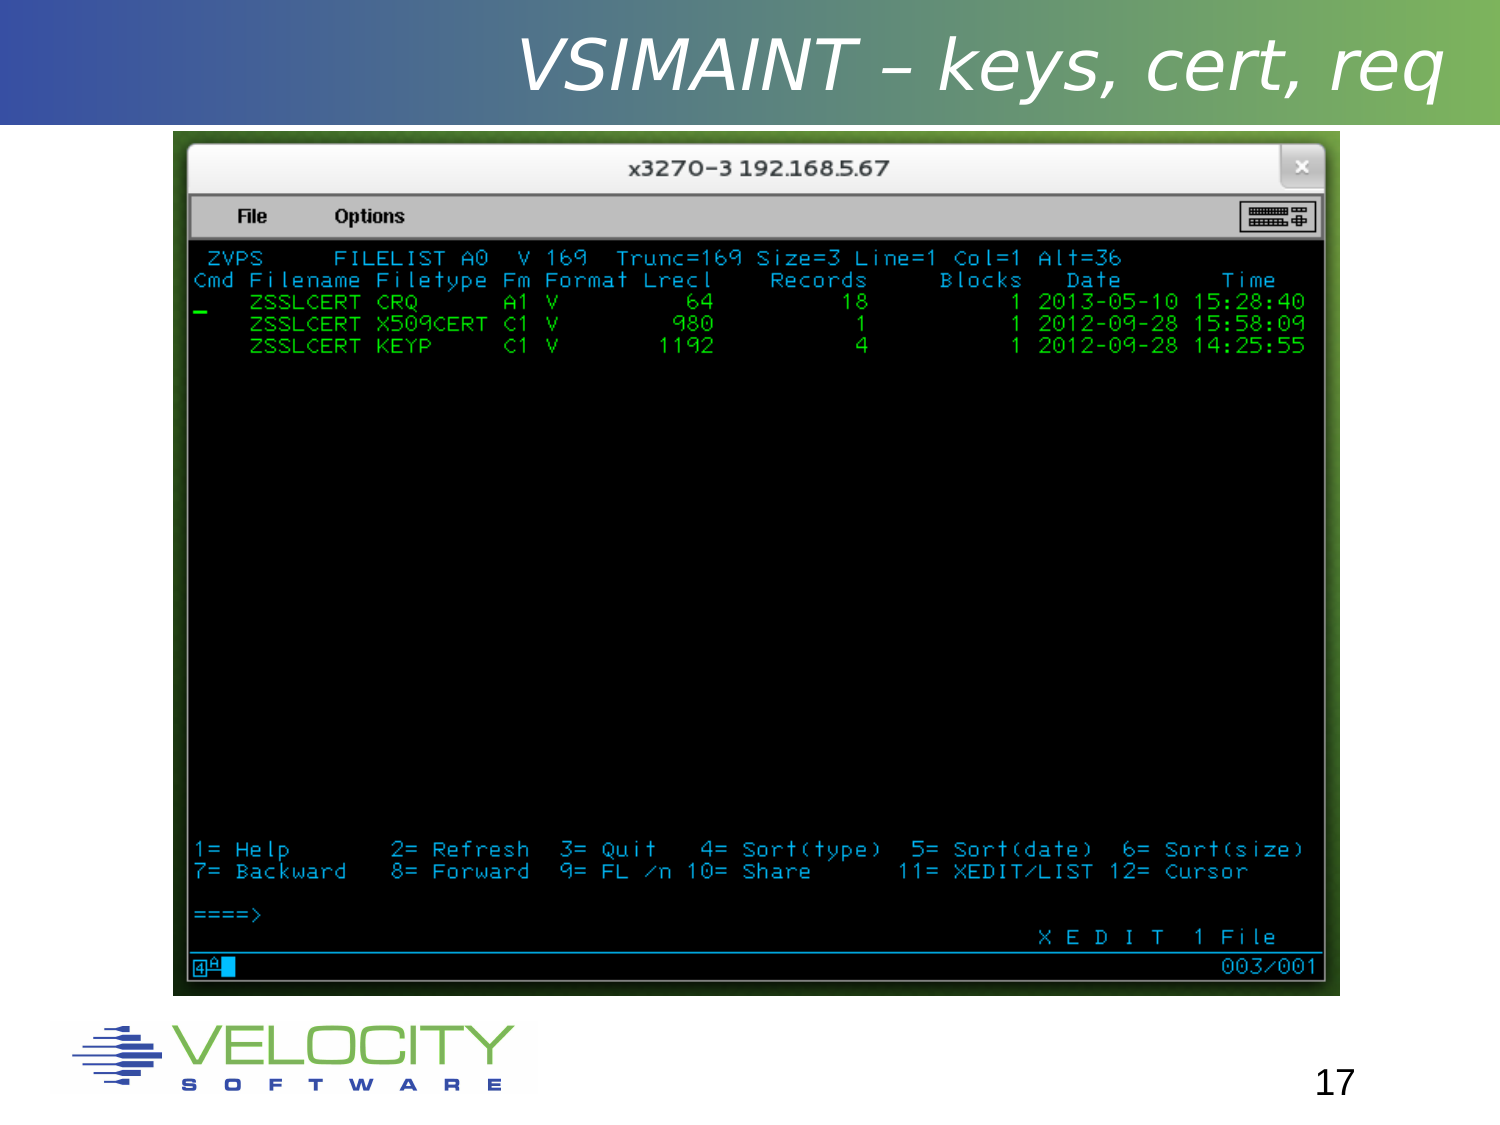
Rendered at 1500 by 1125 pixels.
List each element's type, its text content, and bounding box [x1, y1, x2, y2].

picture [50, 1021, 538, 1094]
picture [173, 131, 1340, 997]
title VSIMAINT – keys, cert, req [62, 12, 1463, 113]
